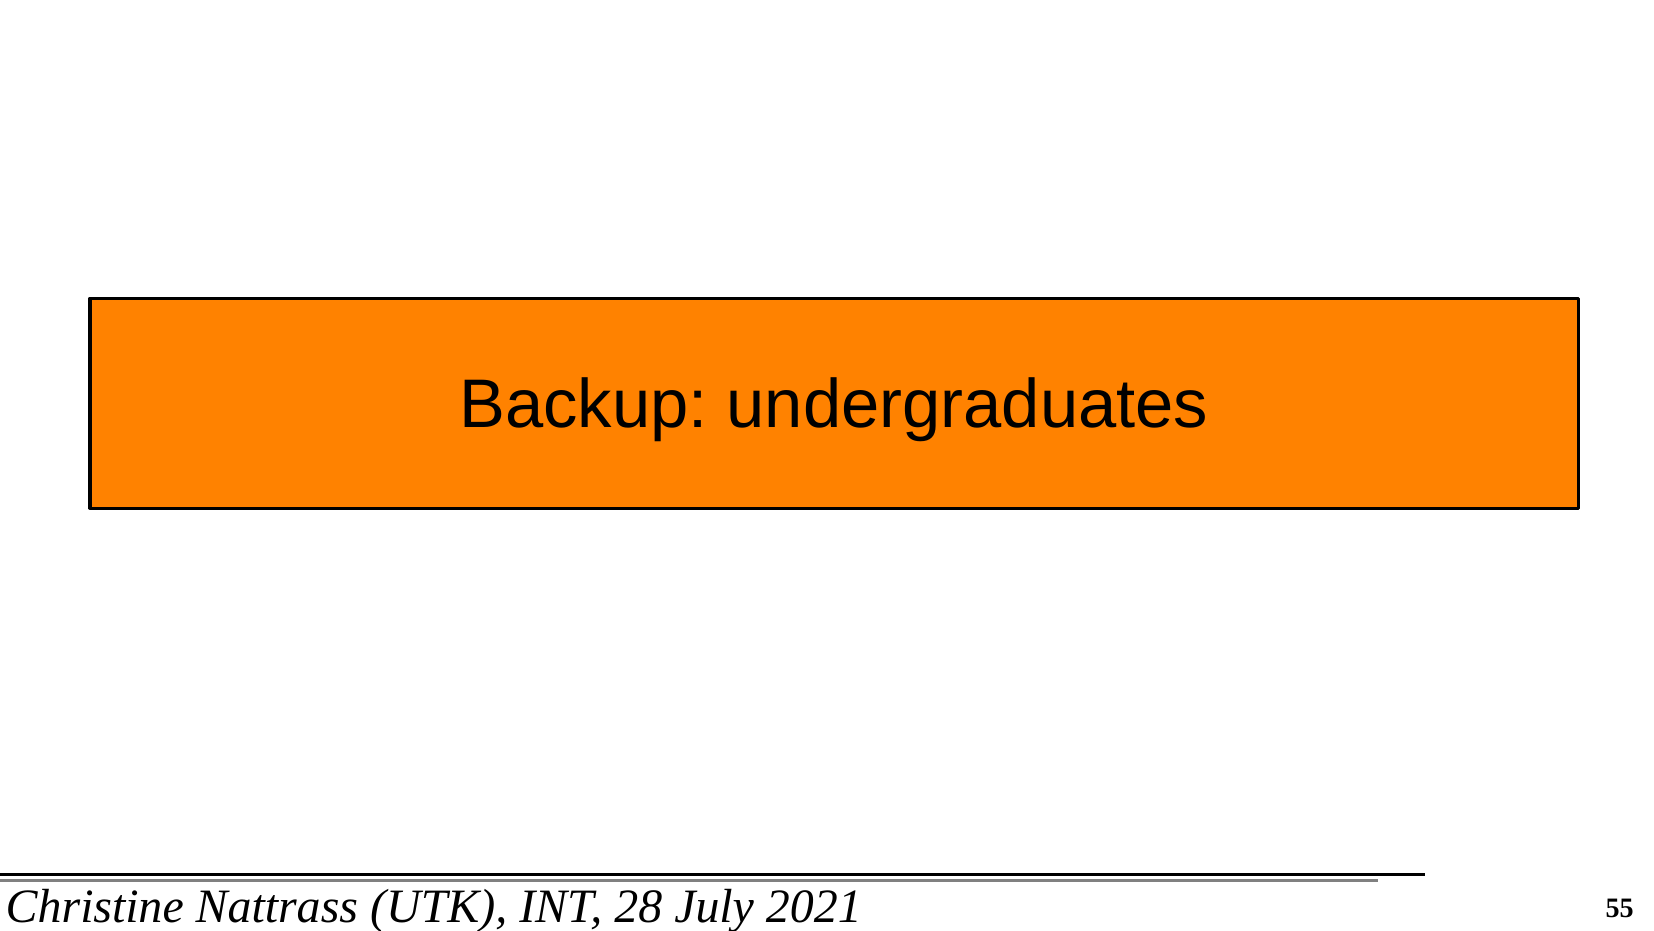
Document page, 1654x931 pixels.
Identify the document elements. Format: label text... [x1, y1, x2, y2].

title Backup: undergraduates [90, 298, 1579, 509]
